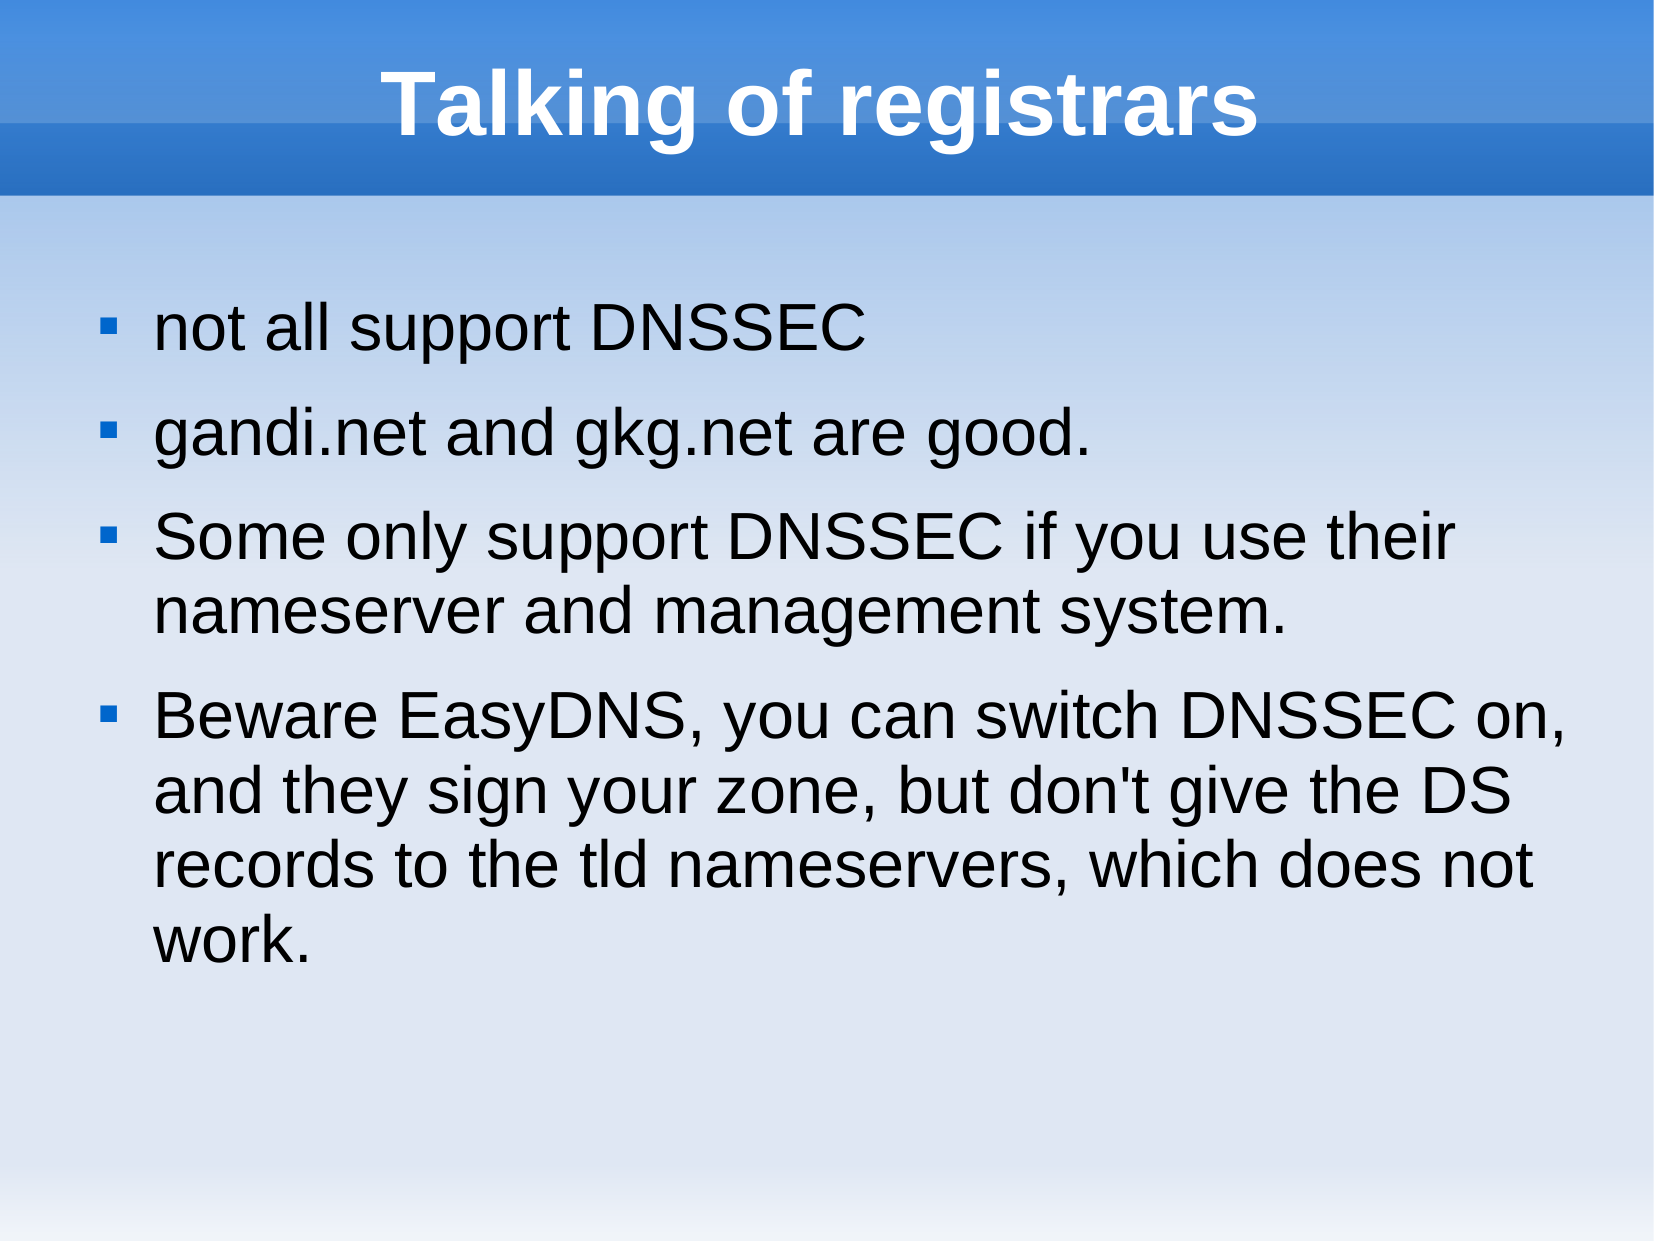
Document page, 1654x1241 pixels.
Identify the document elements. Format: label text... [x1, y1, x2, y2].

list not all support DNSSEC gandi.net and gkg.net are good. Some only support DNSSEC if you use their nameserver and management system. Beware EasyDNS, you can switch DNSSEC on, and they sign your zone, but don't give the DS records to the tld nameservers, which does not work. [82, 290, 1571, 1109]
picture [0, 0, 1654, 1241]
title Talking of registrars [76, 0, 1565, 208]
